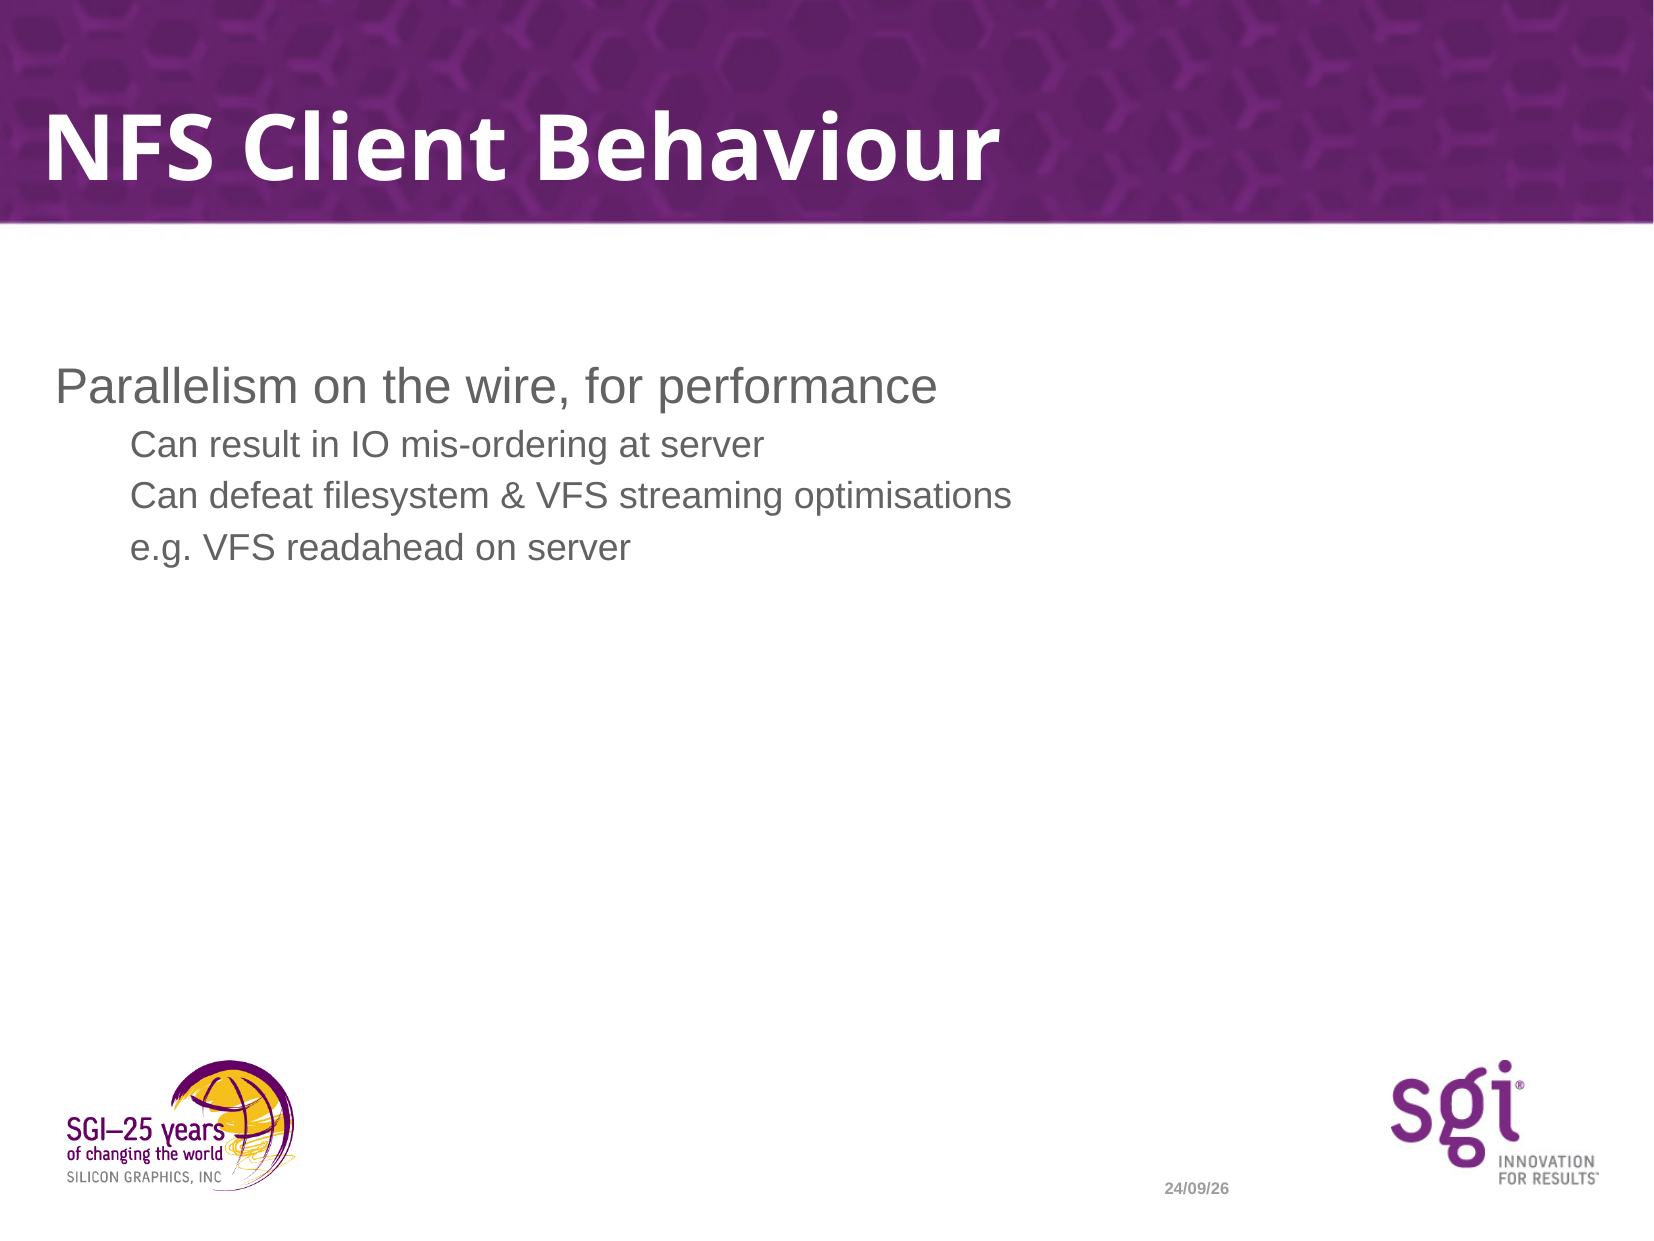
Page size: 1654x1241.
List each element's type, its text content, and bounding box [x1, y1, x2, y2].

list Parallelism on the wire, for performance Can result in IO mis-ordering at server Can defeat filesystem & VFS streaming optimisations e.g. VFS readahead on server [55, 358, 1461, 937]
picture [0, 0, 1654, 1194]
title NFS Client Behaviour [41, 48, 1447, 241]
